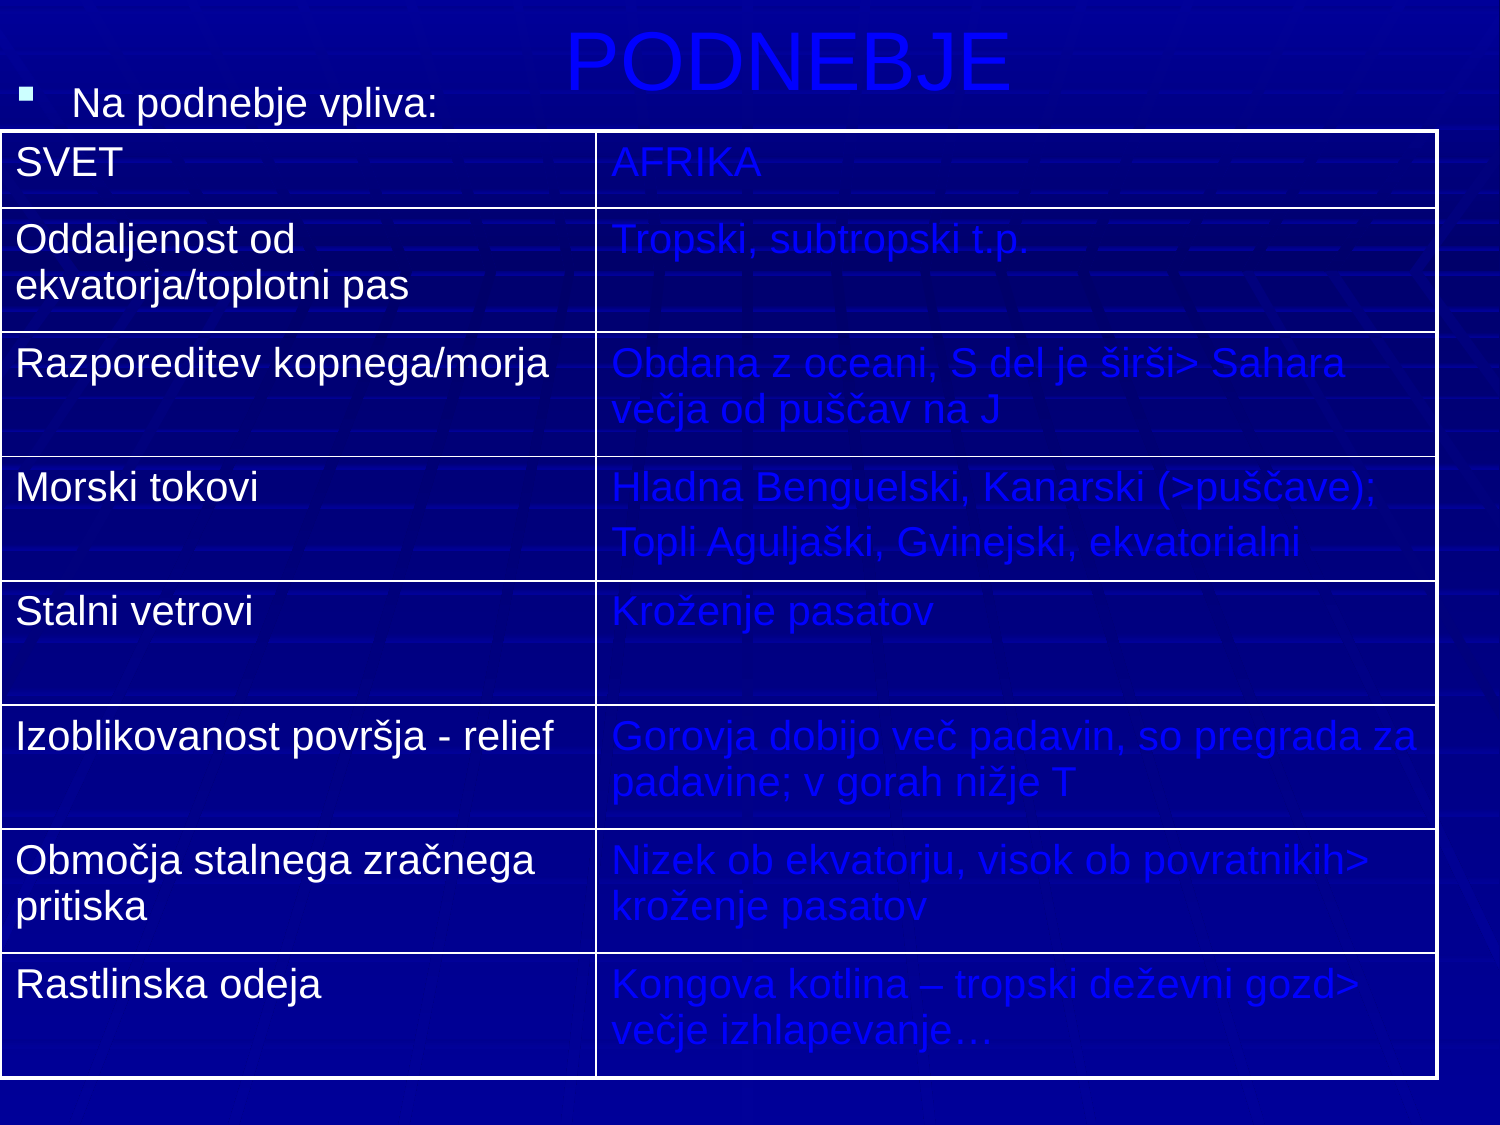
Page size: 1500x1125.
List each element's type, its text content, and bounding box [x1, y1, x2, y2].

table_cell Izoblikovanost površja - relief [2, 706, 595, 828]
table_header AFRIKA [597, 133, 1435, 207]
table_cell Stalni vetrovi [2, 582, 595, 704]
list Na podnebje vpliva: [0, 78, 514, 129]
table_cell Kroženje pasatov [597, 582, 1435, 704]
title PODNEBJE [76, 0, 1427, 81]
table_cell Razporeditev kopnega/morja [2, 333, 595, 456]
table_header SVET [2, 133, 595, 207]
table_cell Obdana z oceani, S del je širši> Sahara večja od puščav na J [597, 333, 1435, 456]
table_cell Območja stalnega zračnega pritiska [2, 830, 595, 952]
table_cell Hladna Benguelski, Kanarski (>puščave); Topli Aguljaški, Gvinejski, ekvatorialni [597, 457, 1435, 580]
table_cell Nizek ob ekvatorju, visok ob povratnikih> kroženje pasatov [597, 830, 1435, 952]
table_cell Oddaljenost od ekvatorja/toplotni pas [2, 209, 595, 331]
table_cell Morski tokovi [2, 457, 595, 580]
table_cell Rastlinska odeja [2, 954, 595, 1076]
table_cell Tropski, subtropski t.p. [597, 209, 1435, 331]
table_cell Kongova kotlina – tropski deževni gozd> večje izhlapevanje… [597, 954, 1435, 1076]
table_cell Gorovja dobijo več padavin, so pregrada za padavine; v gorah nižje T [597, 706, 1435, 828]
